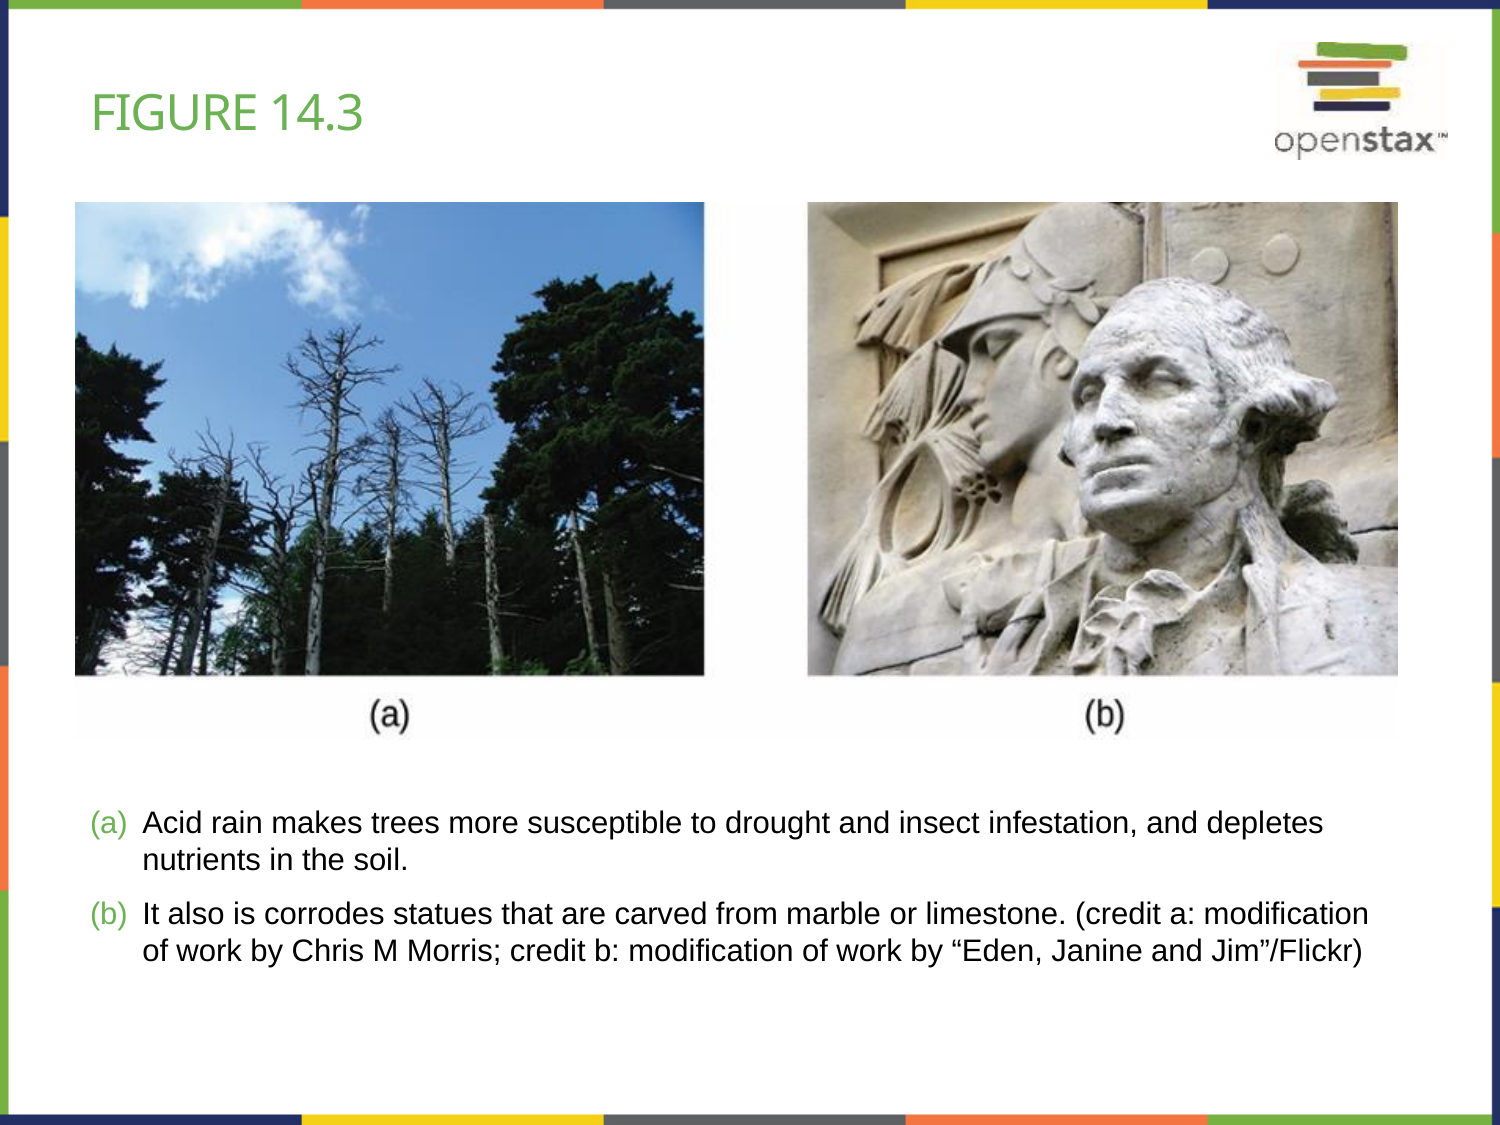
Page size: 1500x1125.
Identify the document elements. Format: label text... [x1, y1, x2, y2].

title Figure 14.3 [75, 39, 1398, 148]
list Acid rain makes trees more susceptible to drought and insect infestation, and depletes nutrients in the soil. It also is corrodes statues that are carved from marble or limestone. (credit a: modification of work by Chris M Morris; credit b: modification of work by “Eden, Janine and Jim”/Flickr) [75, 794, 1398, 986]
picture [0, 0, 1500, 1125]
